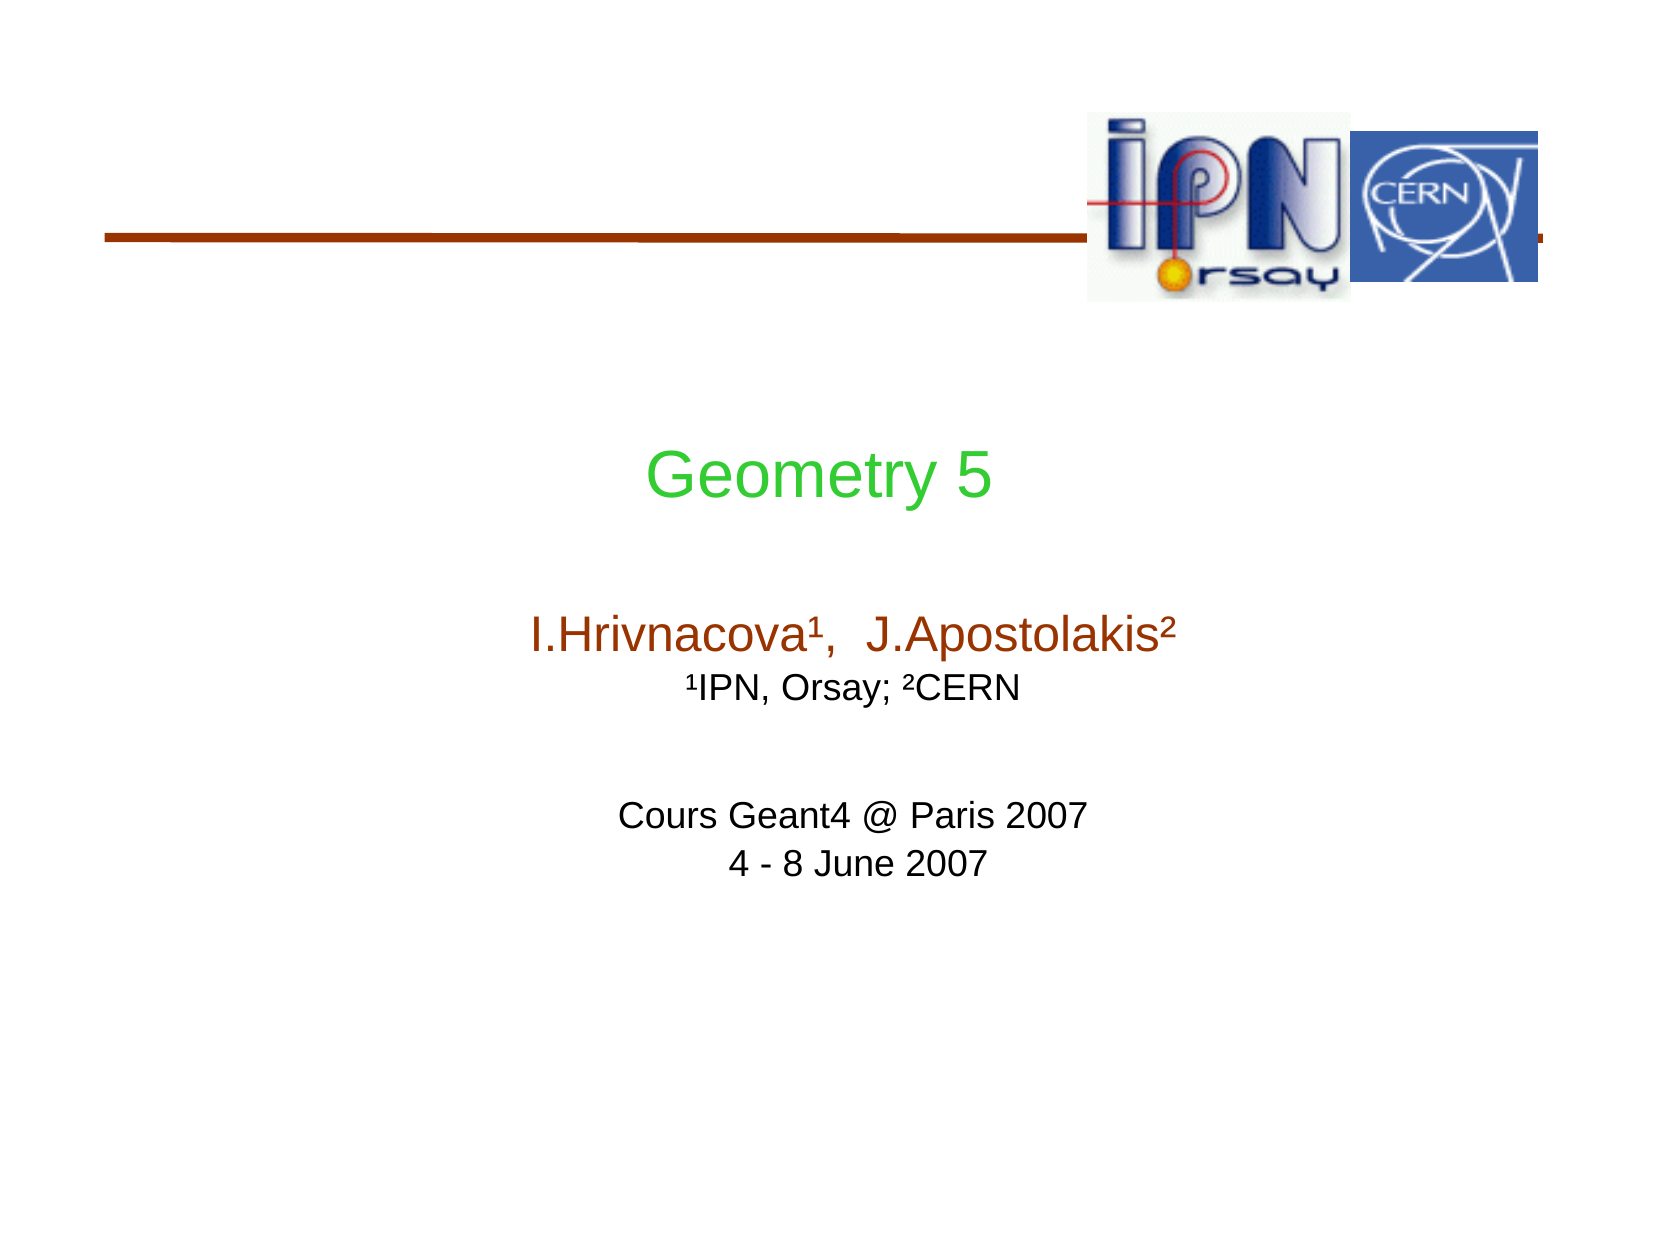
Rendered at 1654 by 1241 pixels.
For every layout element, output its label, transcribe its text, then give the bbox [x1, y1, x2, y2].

picture [1087, 112, 1538, 302]
text_box Geometry 5 [102, 341, 1538, 537]
text_box I.Hrivnacova¹, J.Apostolakis² ¹IPN, Orsay; ²CERN Cours Geant4 @ Paris 2007 4 - 8 June 2007 [84, 537, 1548, 1022]
